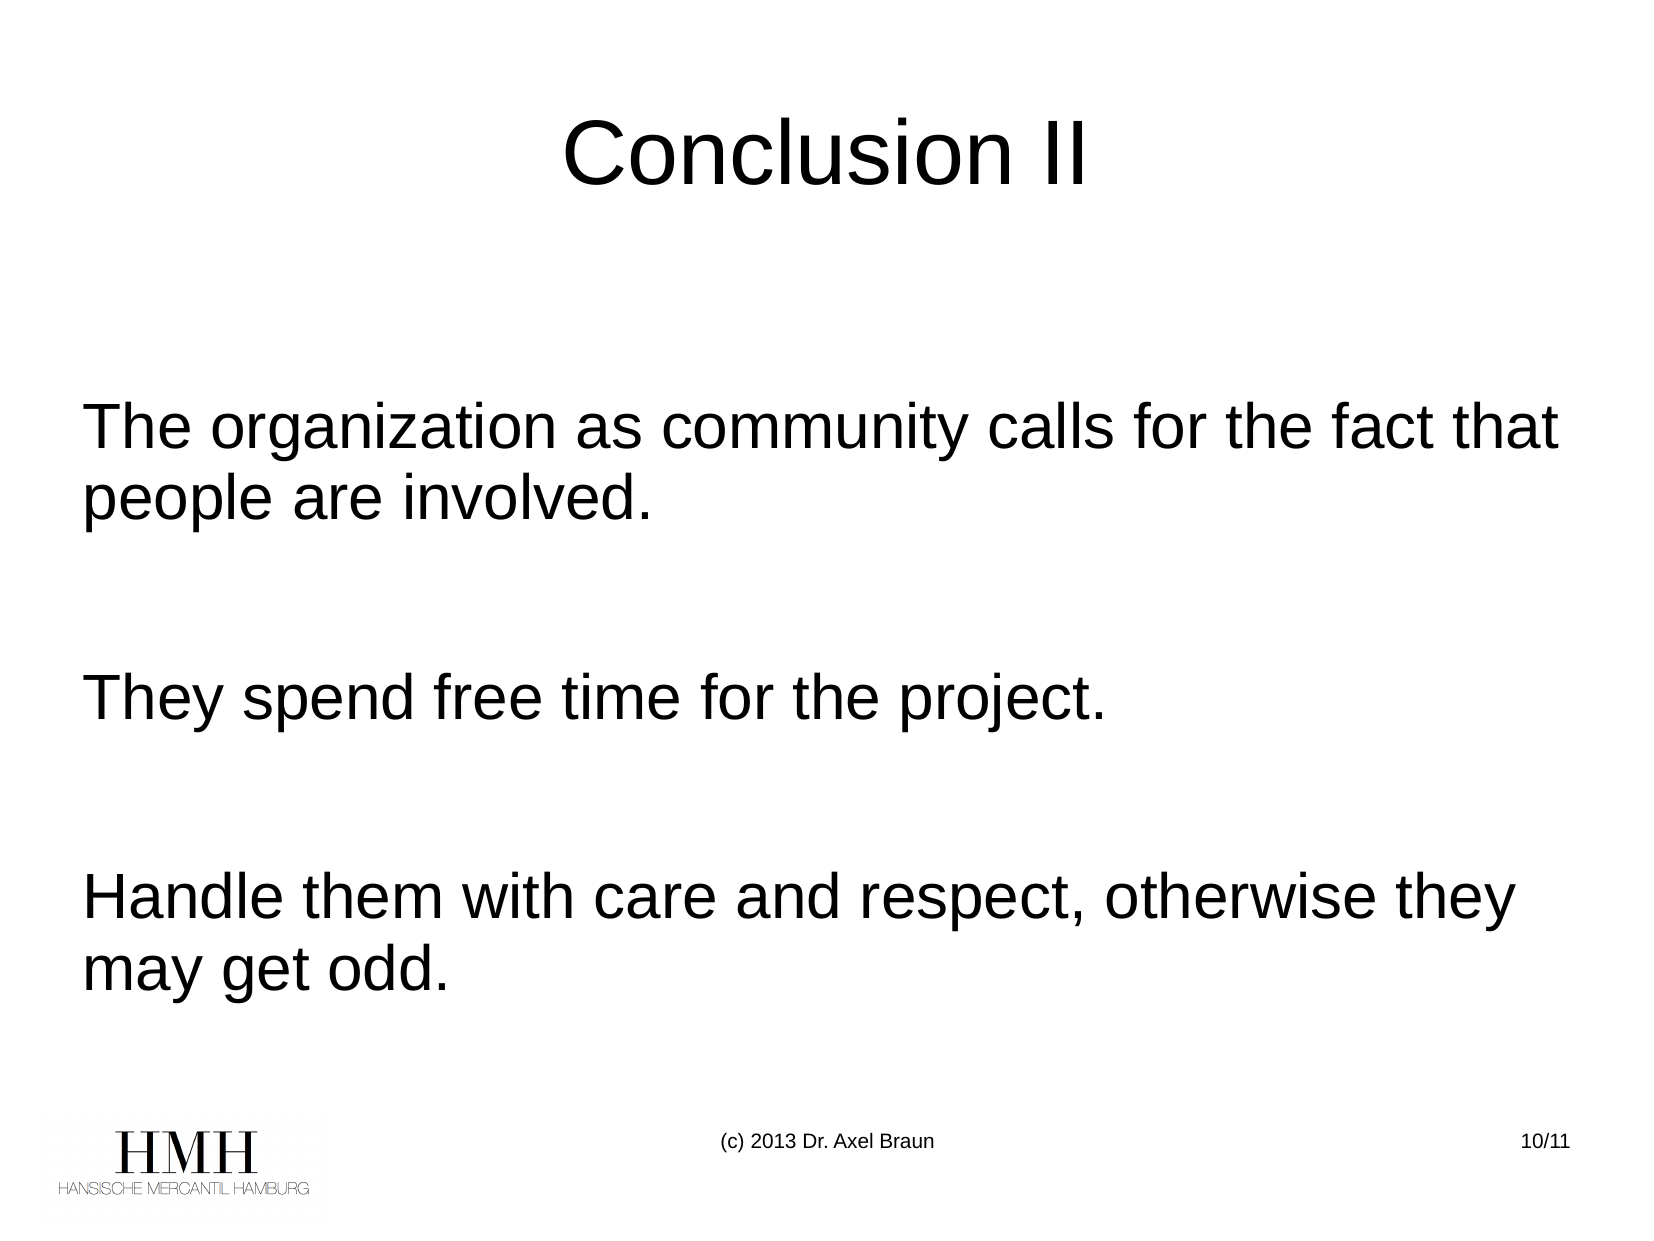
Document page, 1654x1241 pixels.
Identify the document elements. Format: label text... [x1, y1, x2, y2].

list The organization as community calls for the fact that people are involved. They spend free time for the project. Handle them with care and respect, otherwise they may get odd. [82, 290, 1571, 1010]
picture [37, 1110, 331, 1228]
title Conclusion II [82, 49, 1571, 257]
